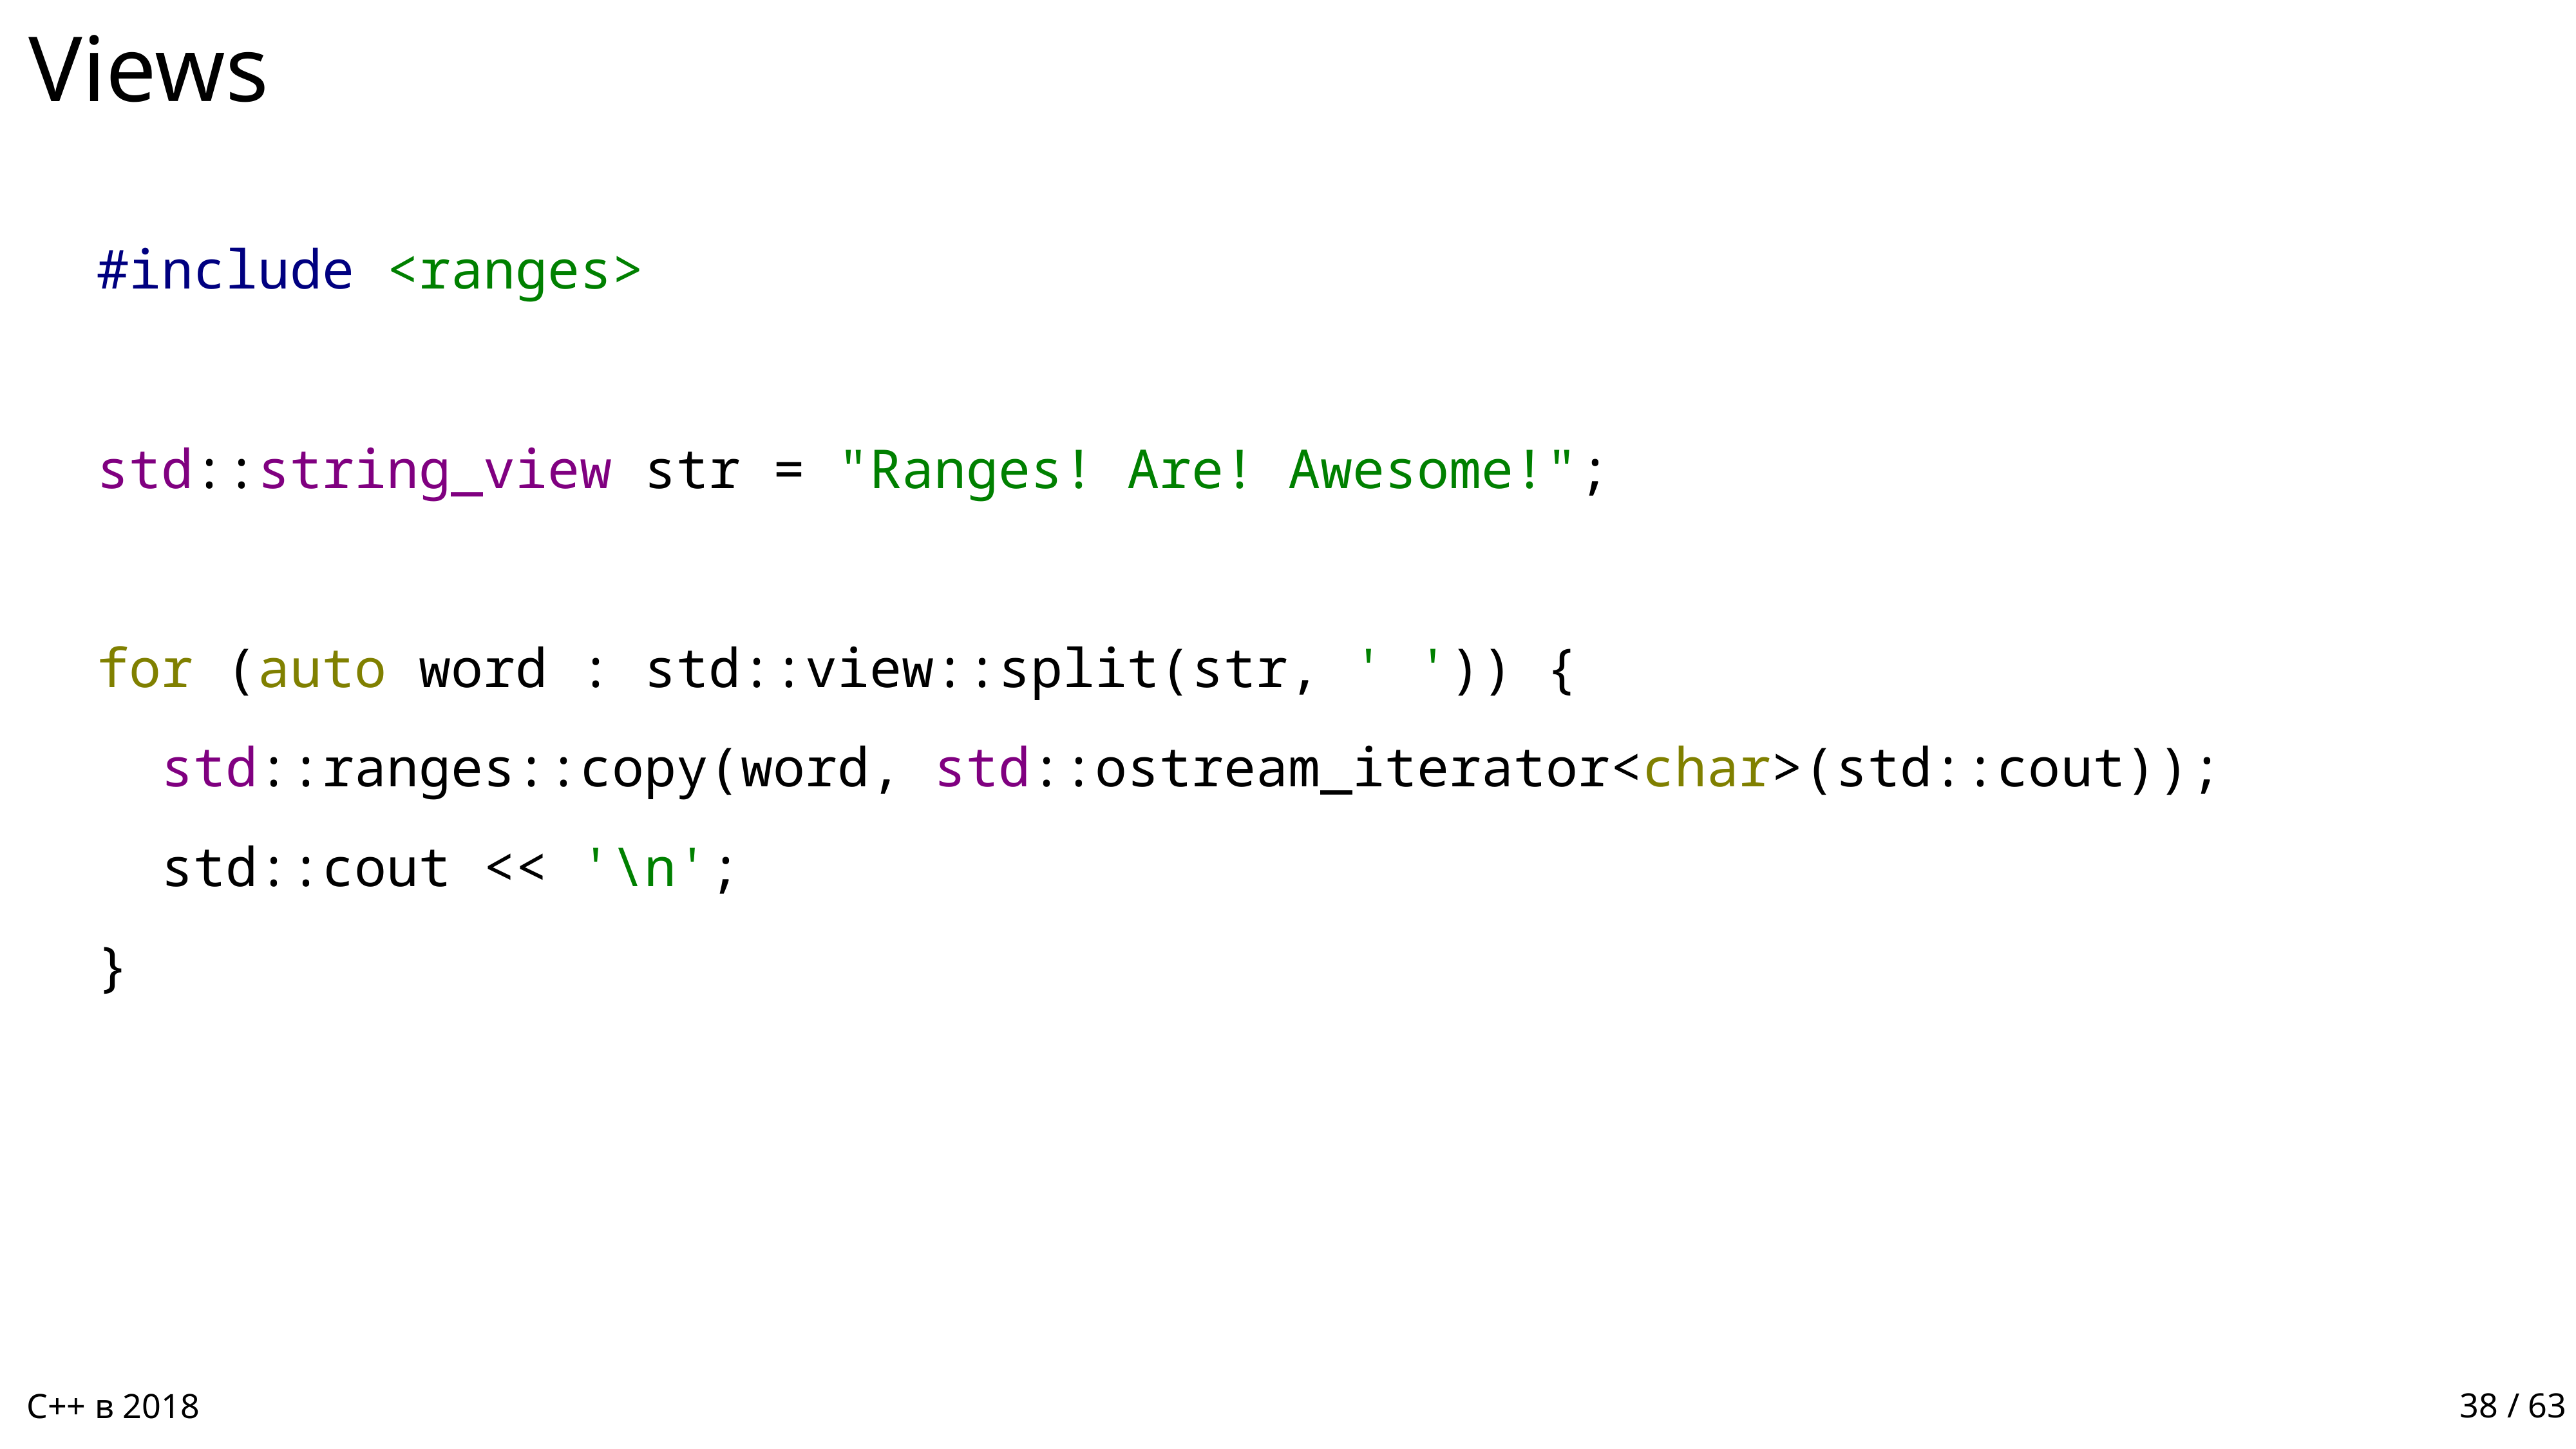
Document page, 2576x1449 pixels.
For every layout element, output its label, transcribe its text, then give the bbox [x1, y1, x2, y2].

list C++ в 2018 [17, 1376, 1114, 1431]
list <number> / 63 [1479, 1376, 2576, 1431]
title Views [19, 19, 2551, 155]
list #include <ranges> std::string_view str = "Ranges! Are! Awesome!"; for (auto word : std::view::split(str, ' ')) { std::ranges::copy(word, std::ostream_iterator<char>(std::cout)); std::cout << '\n'; } [87, 214, 2551, 1382]
